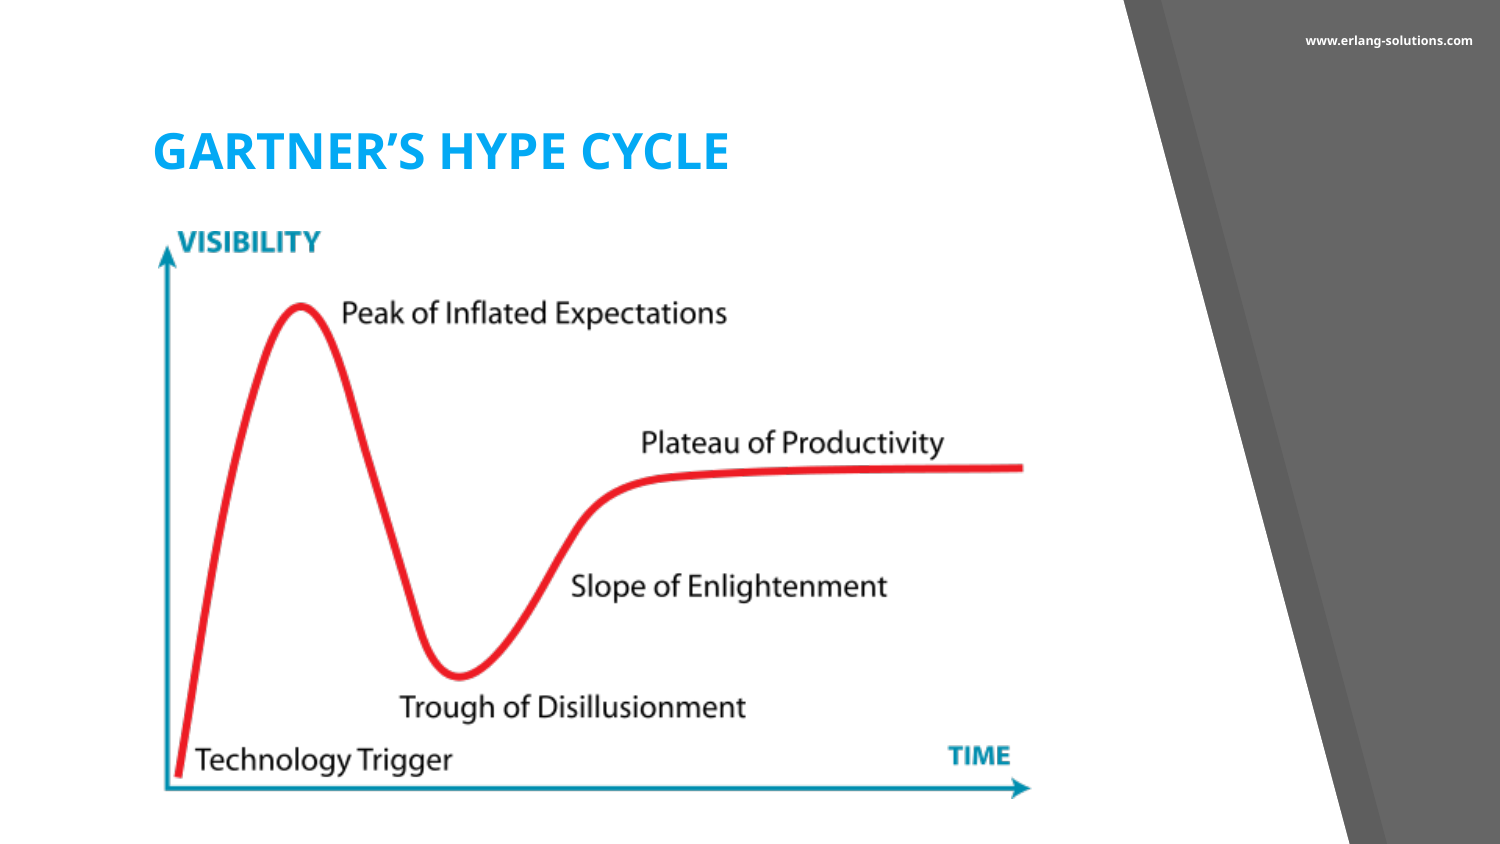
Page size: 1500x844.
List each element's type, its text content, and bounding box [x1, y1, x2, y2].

title GARTNER’S HYPE CYCLE [137, 115, 1012, 195]
picture [158, 231, 1032, 799]
